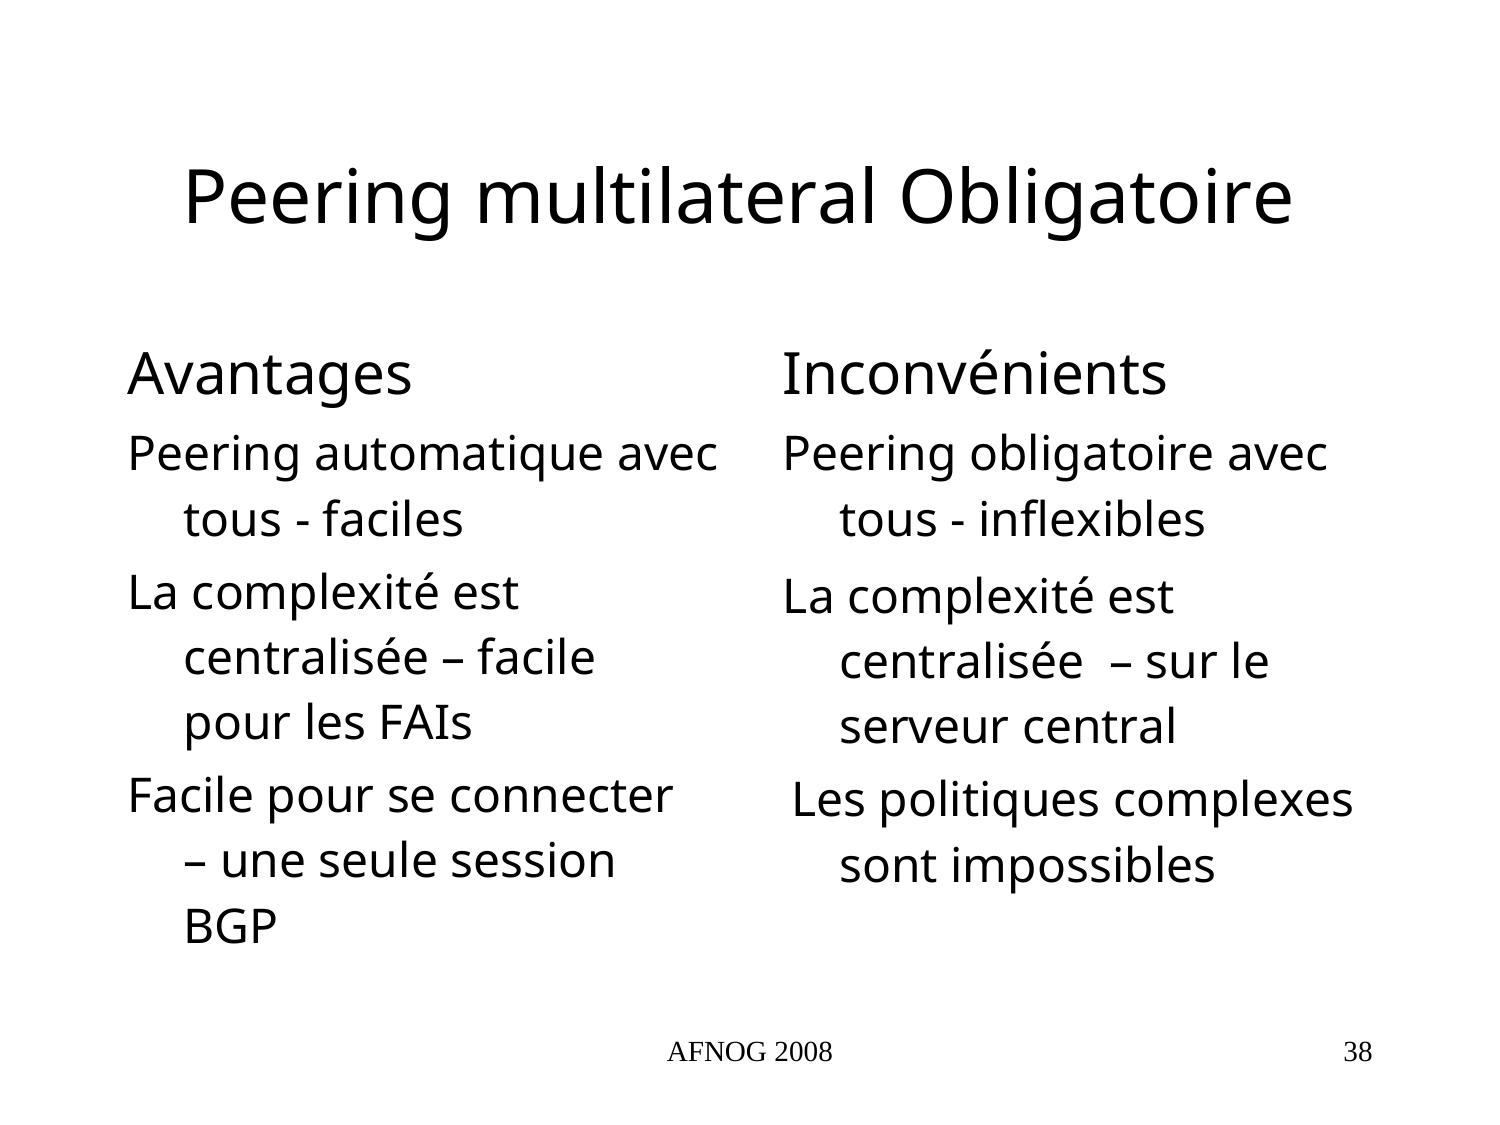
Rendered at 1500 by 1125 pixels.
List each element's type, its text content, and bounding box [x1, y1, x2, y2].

text_box AFNOG 2008 [512, 1025, 988, 1101]
list Avantages Peering automatique avec tous - faciles La complexité est centralisée – facile pour les FAIs Facile pour se connecter – une seule session BGP [112, 324, 739, 1001]
list Inconvénients Peering obligatoire avec tous - inflexibles La complexité est centralisée – sur le serveur central Les politiques complexes sont impossibles [767, 324, 1388, 1001]
title Peering multilateral Obligatoire [112, 99, 1388, 288]
text_box <number> [1074, 1025, 1388, 1101]
